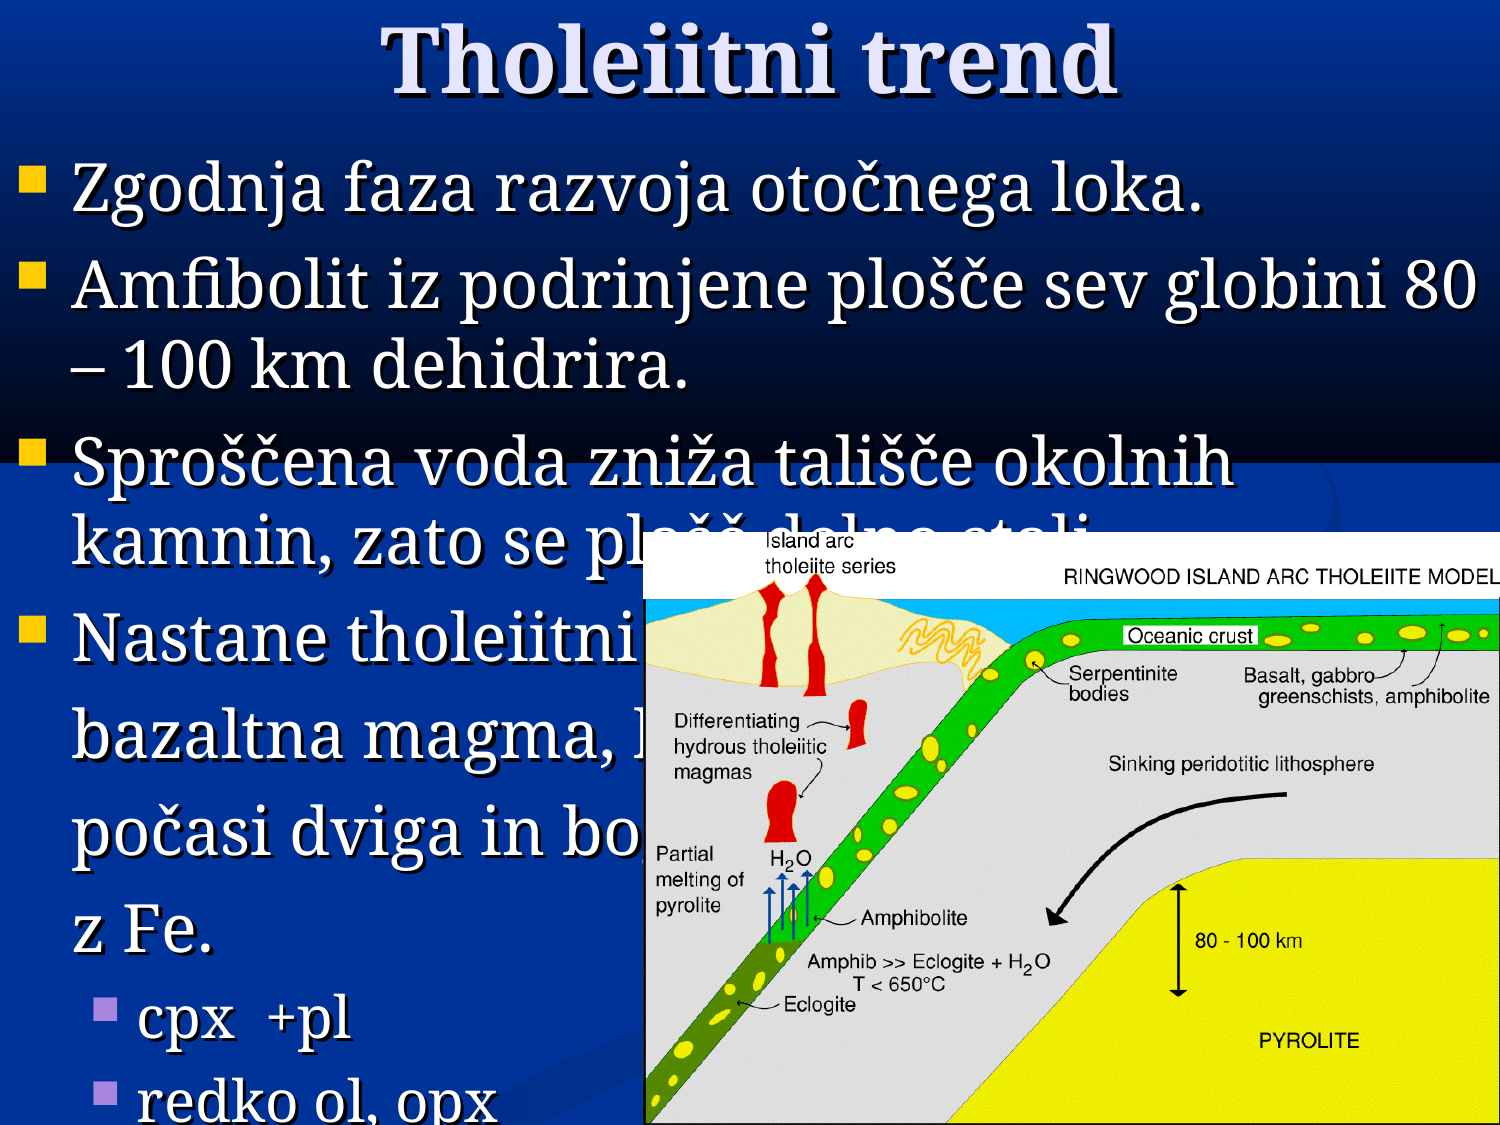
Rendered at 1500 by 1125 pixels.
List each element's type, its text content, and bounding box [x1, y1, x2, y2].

title Tholeiitni trend [75, 0, 1426, 120]
picture [643, 532, 1500, 1125]
list Zgodnja faza razvoja otočnega loka. Amfibolit iz podrinjene plošče sev globini 80 – 100 km dehidrira. Sproščena voda zniža tališče okolnih kamnin, zato se plašč delno stali. Nastane tholeiitni bazaltna magma, ki se počasi dviga in bogati z Fe. cpx +pl redko ol, opx [0, 137, 1500, 1125]
